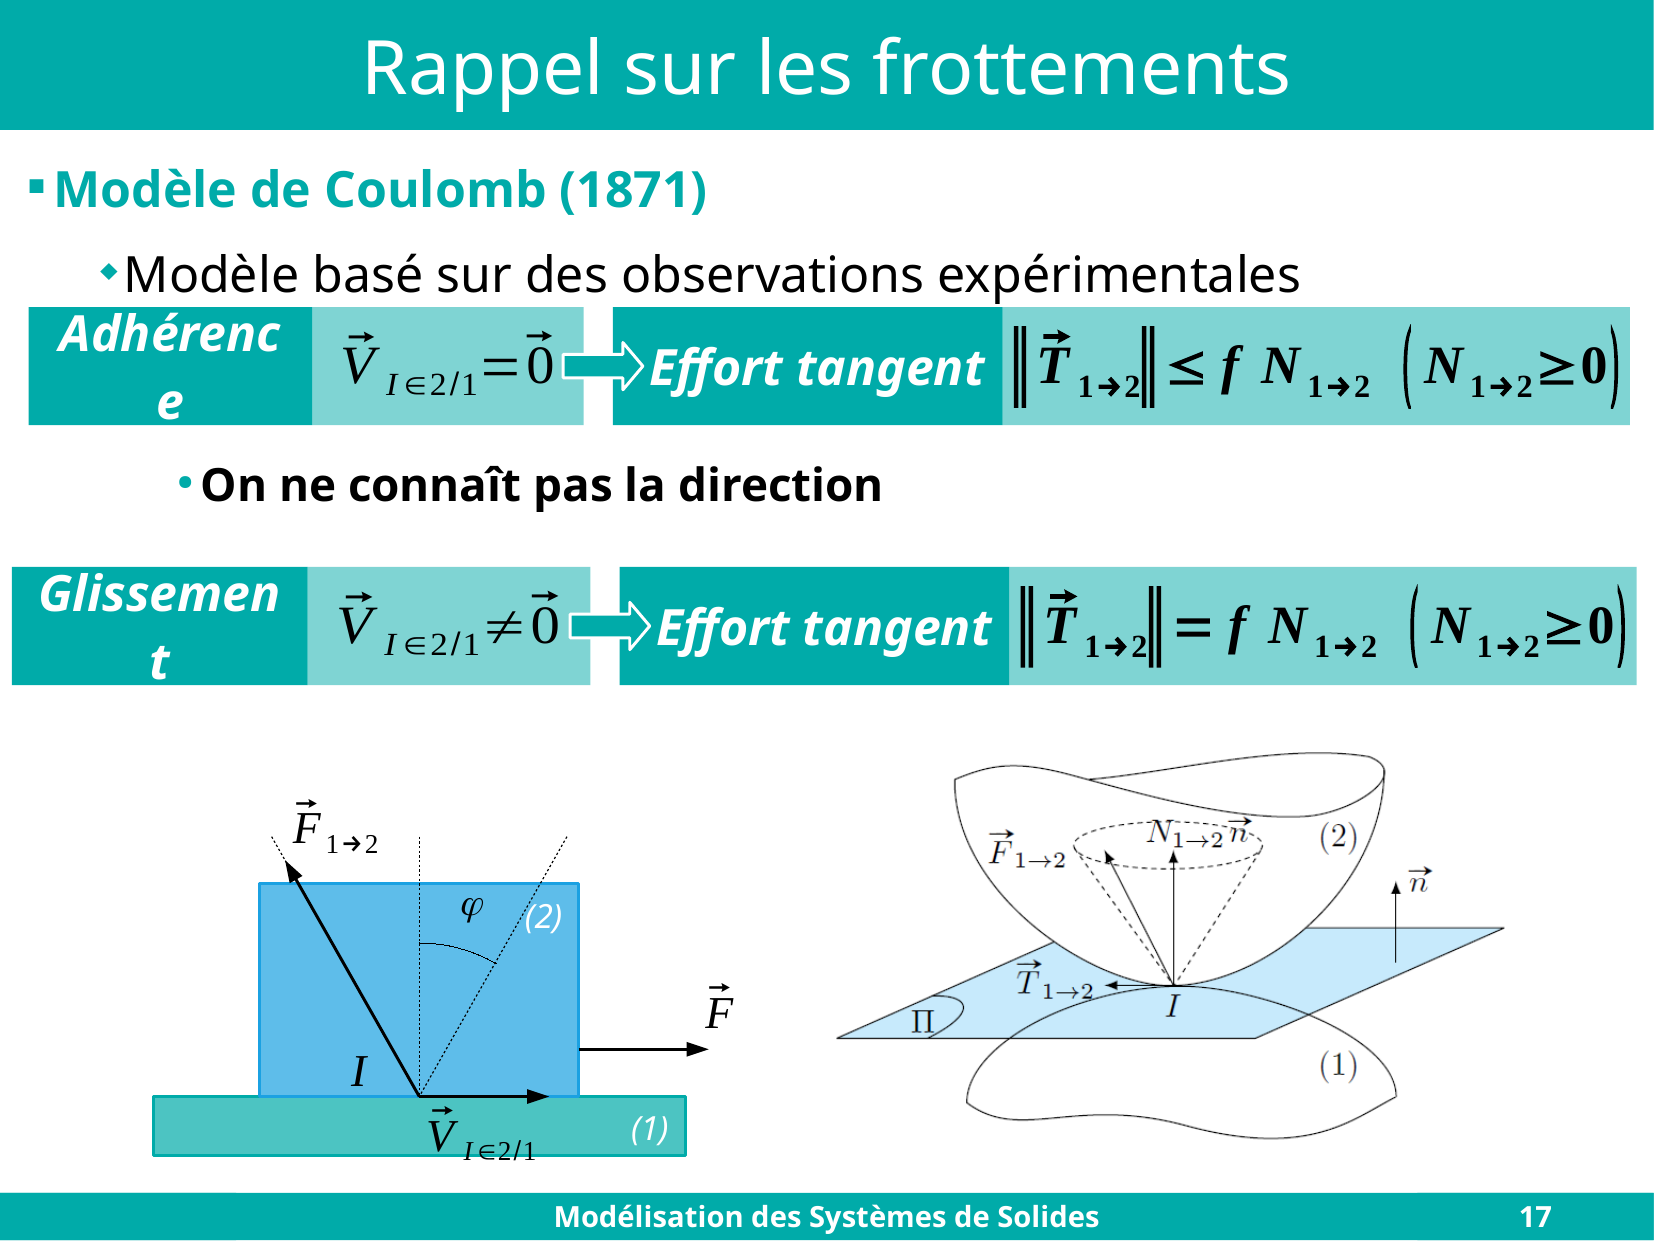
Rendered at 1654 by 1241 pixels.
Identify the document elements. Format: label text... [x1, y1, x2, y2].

text_box [313, 307, 643, 426]
text_box Effort tangent [612, 307, 1003, 426]
list Modèle de Coulomb (1871) Modèle basé sur des observations expérimentales On ne connaît pas la direction [11, 153, 1642, 1229]
text_box (1) [153, 1096, 527, 1156]
chart [341, 1045, 378, 1097]
text_box Effort tangent [619, 566, 1010, 686]
chart [1002, 324, 1630, 409]
chart [283, 797, 386, 861]
text_box [308, 566, 650, 686]
text_box (1) [530, 1096, 686, 1156]
chart [330, 588, 569, 664]
text_box [1003, 307, 1630, 324]
title Rappel sur les frottements [0, 0, 1654, 130]
text_box Adhérence [28, 307, 313, 426]
text_box (2) [301, 883, 579, 1097]
chart [419, 1104, 544, 1168]
text_box (2) [259, 883, 417, 1097]
picture [803, 732, 1521, 1150]
text_box Glissement [11, 566, 308, 686]
text_box [1003, 409, 1630, 426]
text_box j [443, 882, 497, 943]
chart [1009, 584, 1637, 668]
text_box [1010, 668, 1637, 686]
chart [333, 328, 563, 404]
chart [696, 981, 745, 1038]
text_box [1010, 566, 1637, 584]
